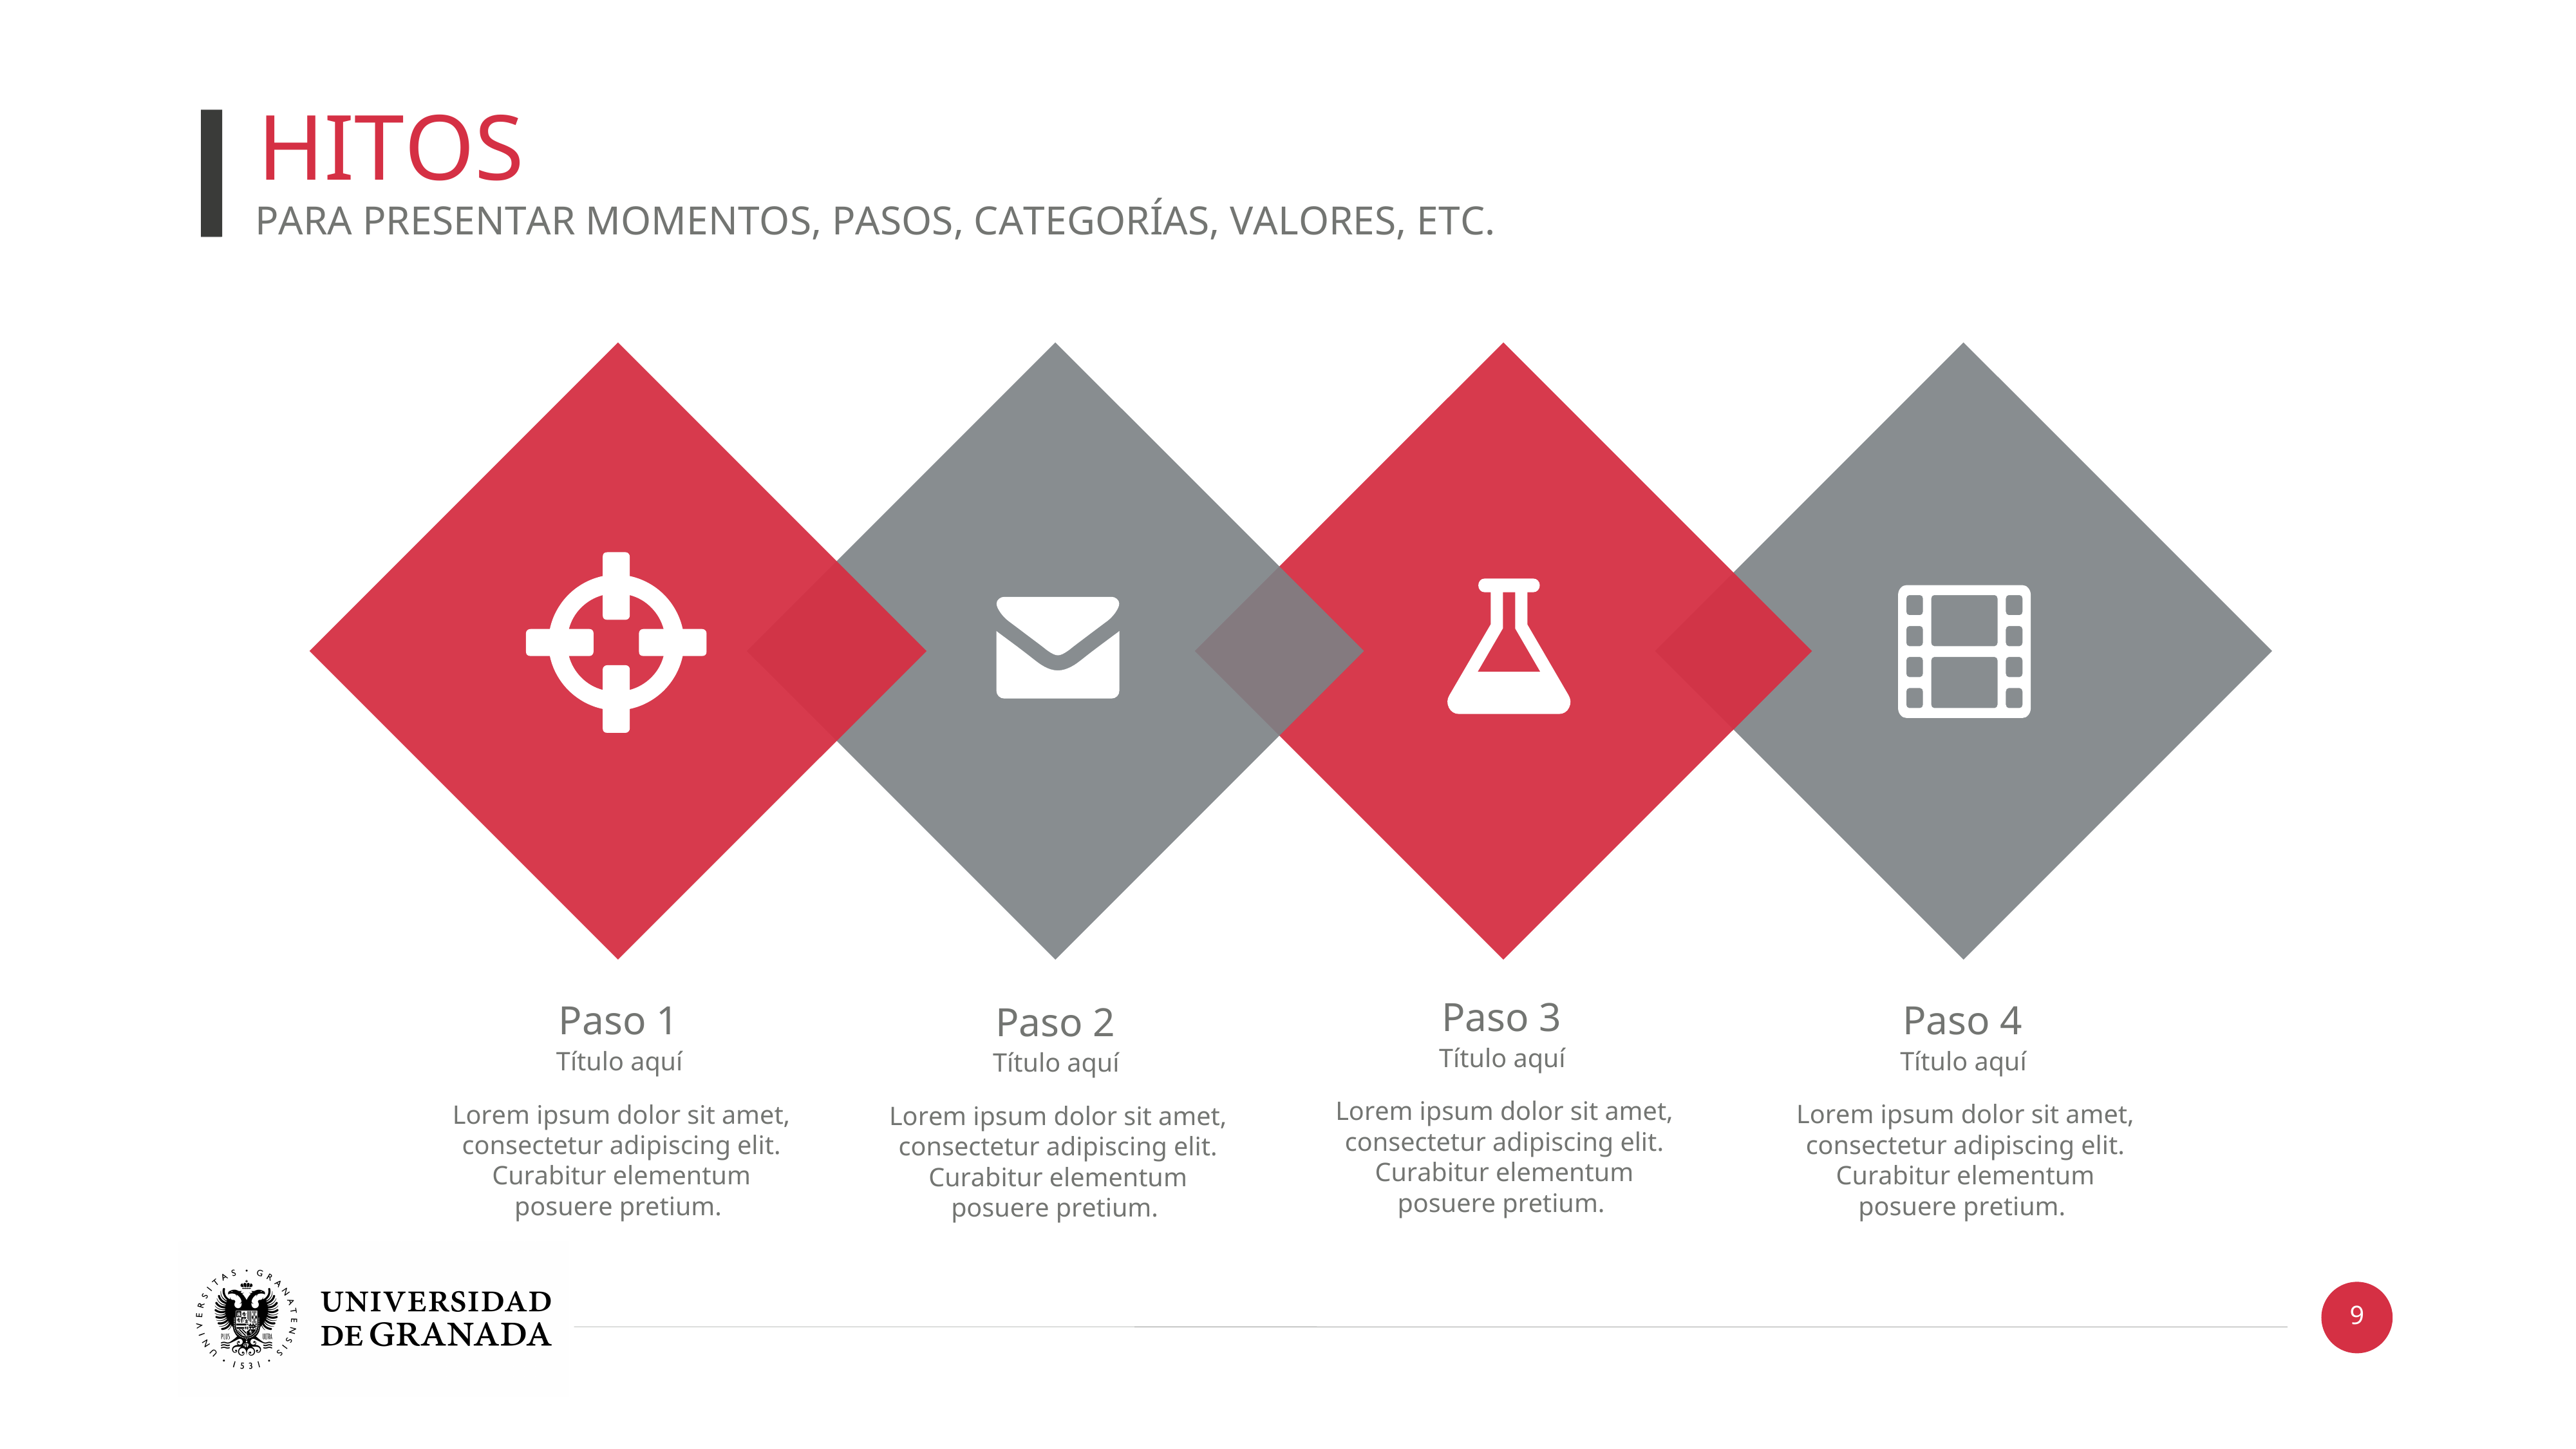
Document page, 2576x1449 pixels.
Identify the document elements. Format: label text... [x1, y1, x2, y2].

picture [178, 1241, 569, 1397]
text_box Paso 2 [1024, 1026, 1034, 1034]
text_box Lorem ipsum dolor sit amet, consectetur adipiscing elit. Curabitur elementum posuere pretium. [445, 1098, 798, 1235]
text_box Paso 1 [431, 996, 807, 1035]
text_box Paso 2 [1065, 1018, 1077, 1034]
text_box HITOS [248, 85, 2402, 204]
text_box Paso 3 [1470, 1021, 1480, 1028]
text_box Paso 3 [1313, 992, 1689, 1032]
text_box Lorem ipsum dolor sit amet, consectetur adipiscing elit. Curabitur elementum posuere pretium. [1789, 1098, 2142, 1235]
text_box Paso 2 [867, 997, 1243, 1037]
text_box Título aquí [1335, 1041, 1670, 1072]
text_box PARA PRESENTAR MOMENTOS, PASOS, CATEGORÍAS, VALORES, ETC. [245, 191, 2400, 247]
text_box Paso 1 [587, 1024, 597, 1032]
text_box [309, 342, 2272, 960]
text_box Paso 4 [1972, 1016, 1984, 1032]
text_box Título aquí [451, 1045, 787, 1075]
text_box <número> [2308, 1278, 2407, 1356]
text_box Paso 4 [1774, 996, 2151, 1035]
text_box Paso 3 [1511, 1013, 1523, 1028]
text_box Lorem ipsum dolor sit amet, consectetur adipiscing elit. Curabitur elementum posuere pretium. [1328, 1095, 1681, 1232]
text_box Paso 1 [628, 1016, 641, 1032]
text_box Título aquí [1796, 1045, 2132, 1075]
text_box Lorem ipsum dolor sit amet, consectetur adipiscing elit. Curabitur elementum posuere pretium. [881, 1099, 1235, 1237]
text_box Título aquí [888, 1046, 1224, 1077]
text_box Paso 4 [1931, 1024, 1941, 1032]
text_box [201, 109, 223, 237]
